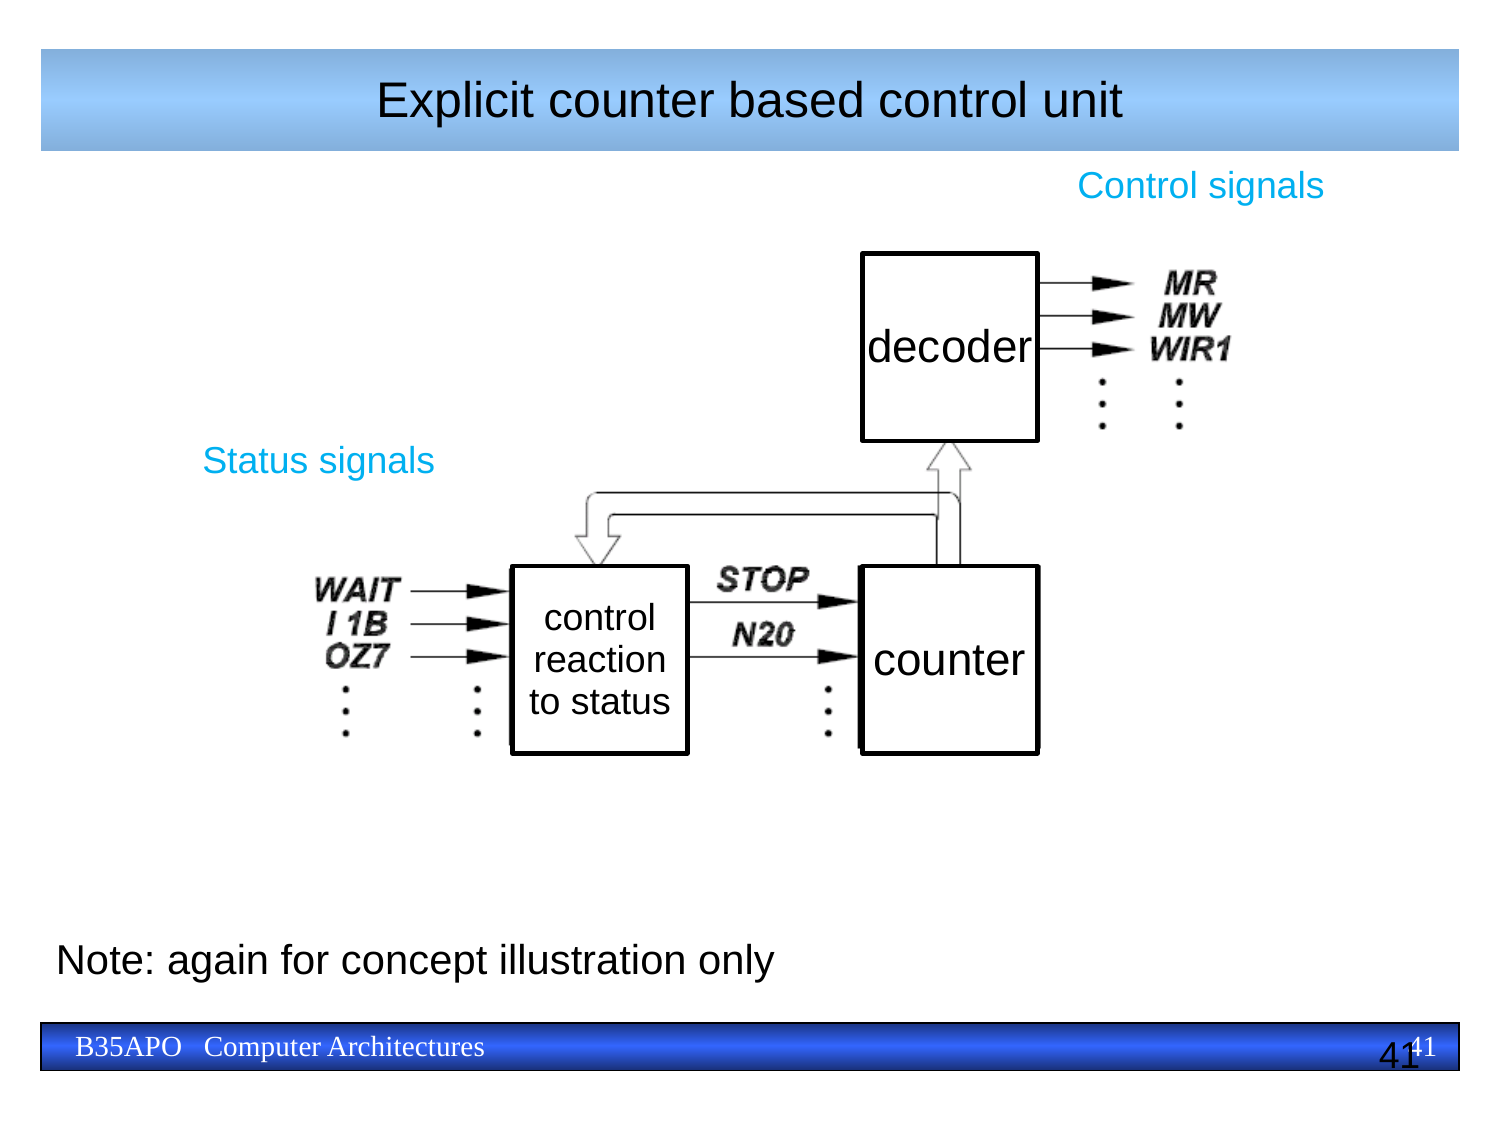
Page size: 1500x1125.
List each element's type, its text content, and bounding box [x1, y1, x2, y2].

text_box control reaction to status [512, 565, 688, 754]
text_box Control signals [1062, 153, 1351, 214]
title Explicit counter based control unit [41, 49, 1459, 151]
picture [267, 248, 1238, 766]
text_box decoder [862, 253, 1038, 441]
text_box Note: again for concept illustration only [41, 924, 1459, 991]
text_box counter [862, 565, 1038, 754]
text_box <number> [1340, 1023, 1436, 1070]
text_box Status signals [187, 427, 475, 489]
